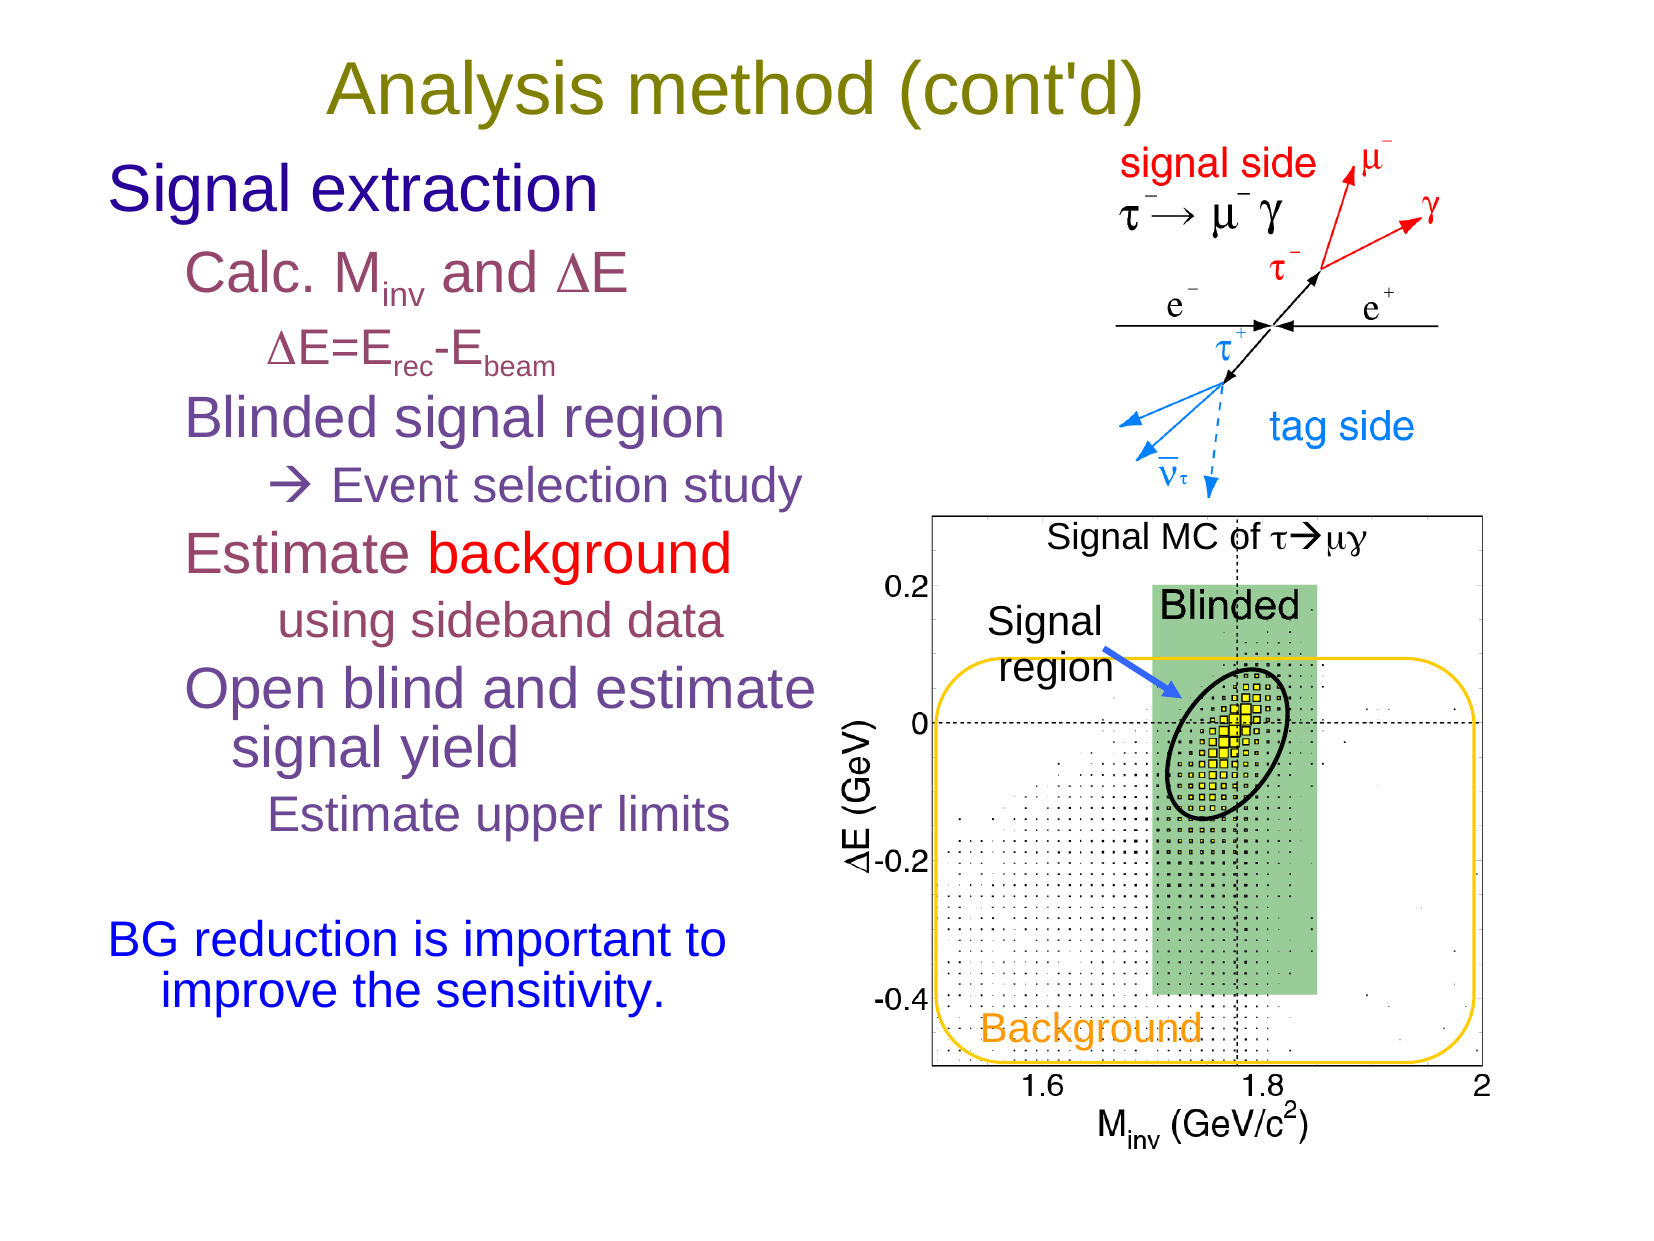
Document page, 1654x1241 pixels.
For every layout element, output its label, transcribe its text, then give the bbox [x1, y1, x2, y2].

list Signal extraction Calc. Minv and E E=Erec-Ebeam Blinded signal region  Event selection study Estimate background using sideband data Open blind and estimate signal yield Estimate upper limits BG reduction is important to improve the sensitivity. [74, 150, 850, 1065]
text_box Signal MC of  [1031, 507, 1490, 565]
text_box Signal region [972, 589, 1145, 699]
text_box Background [965, 996, 1226, 1059]
picture [832, 513, 1492, 1154]
picture [1115, 126, 1439, 498]
title Analysis method (cont'd) [311, 13, 1654, 139]
